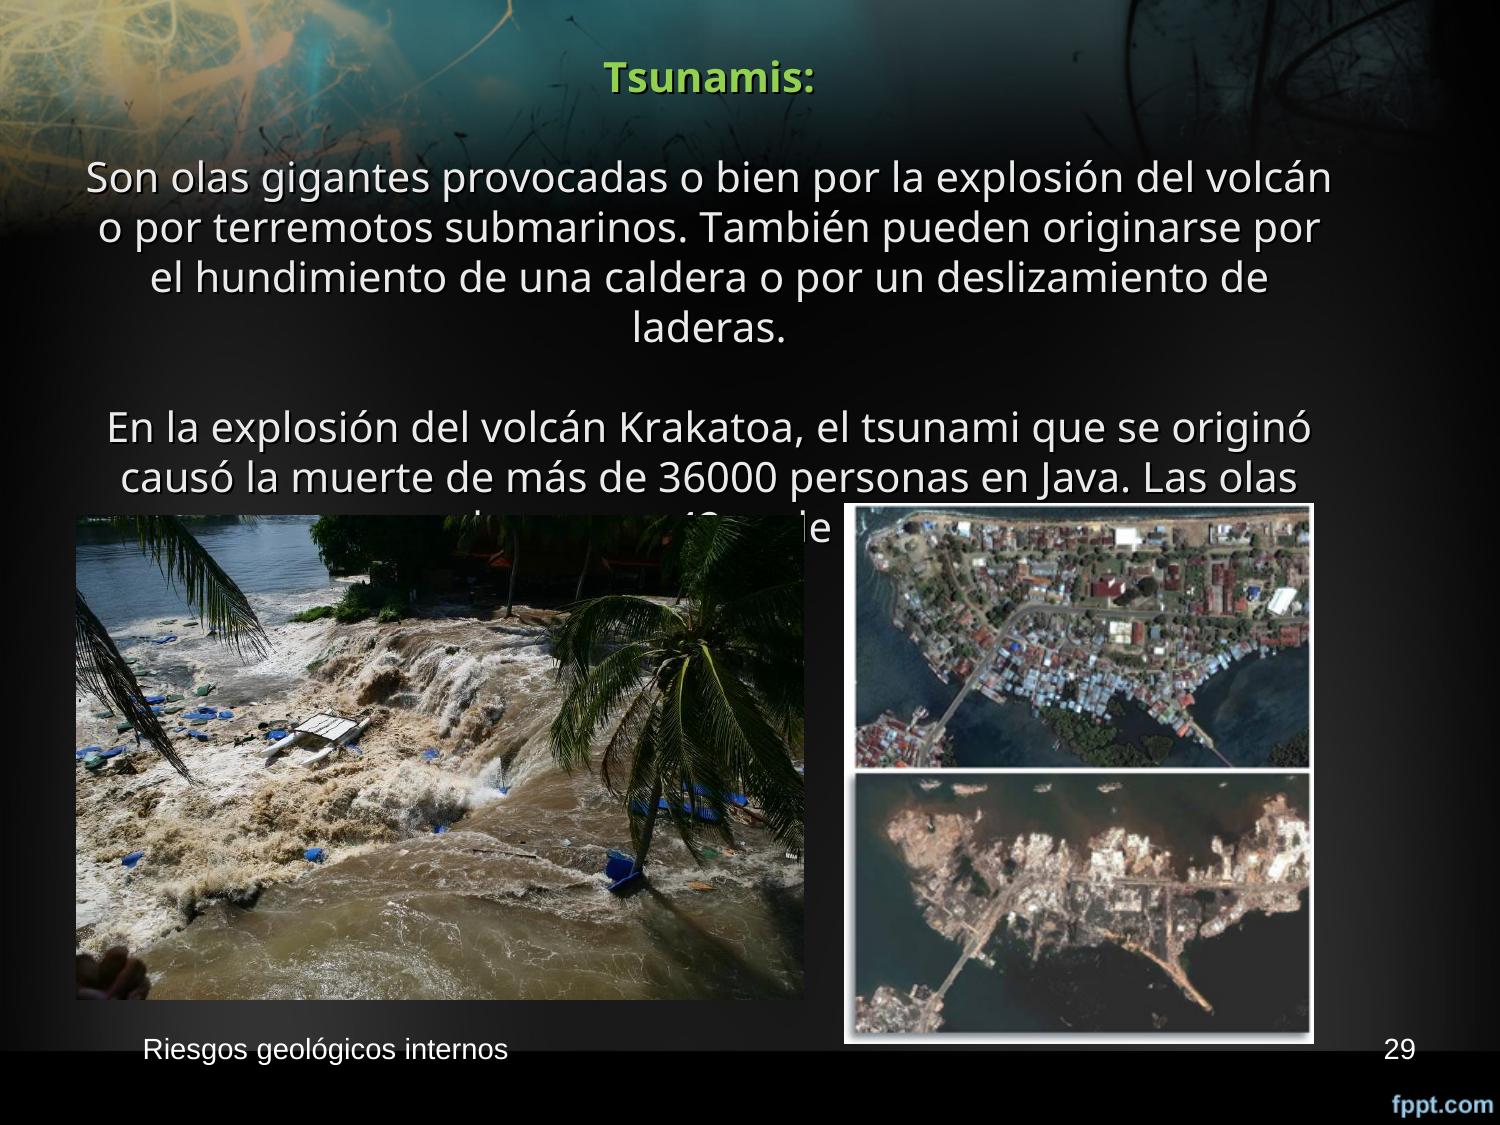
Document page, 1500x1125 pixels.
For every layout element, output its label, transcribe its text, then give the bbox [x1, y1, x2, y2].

text_box Tsunamis: Son olas gigantes provocadas o bien por la explosión del volcán o por terremotos submarinos. También pueden originarse por el hundimiento de una caldera o por un deslizamiento de laderas. En la explosión del volcán Krakatoa, el tsunami que se originó causó la muerte de más de 36000 personas en Java. Las olas alcanzaron 42 m de altura. [64, 42, 1354, 559]
text_box Riesgos geológicos internos [88, 1023, 564, 1102]
text_box <número> [1080, 1023, 1431, 1102]
picture [0, 0, 1500, 1125]
